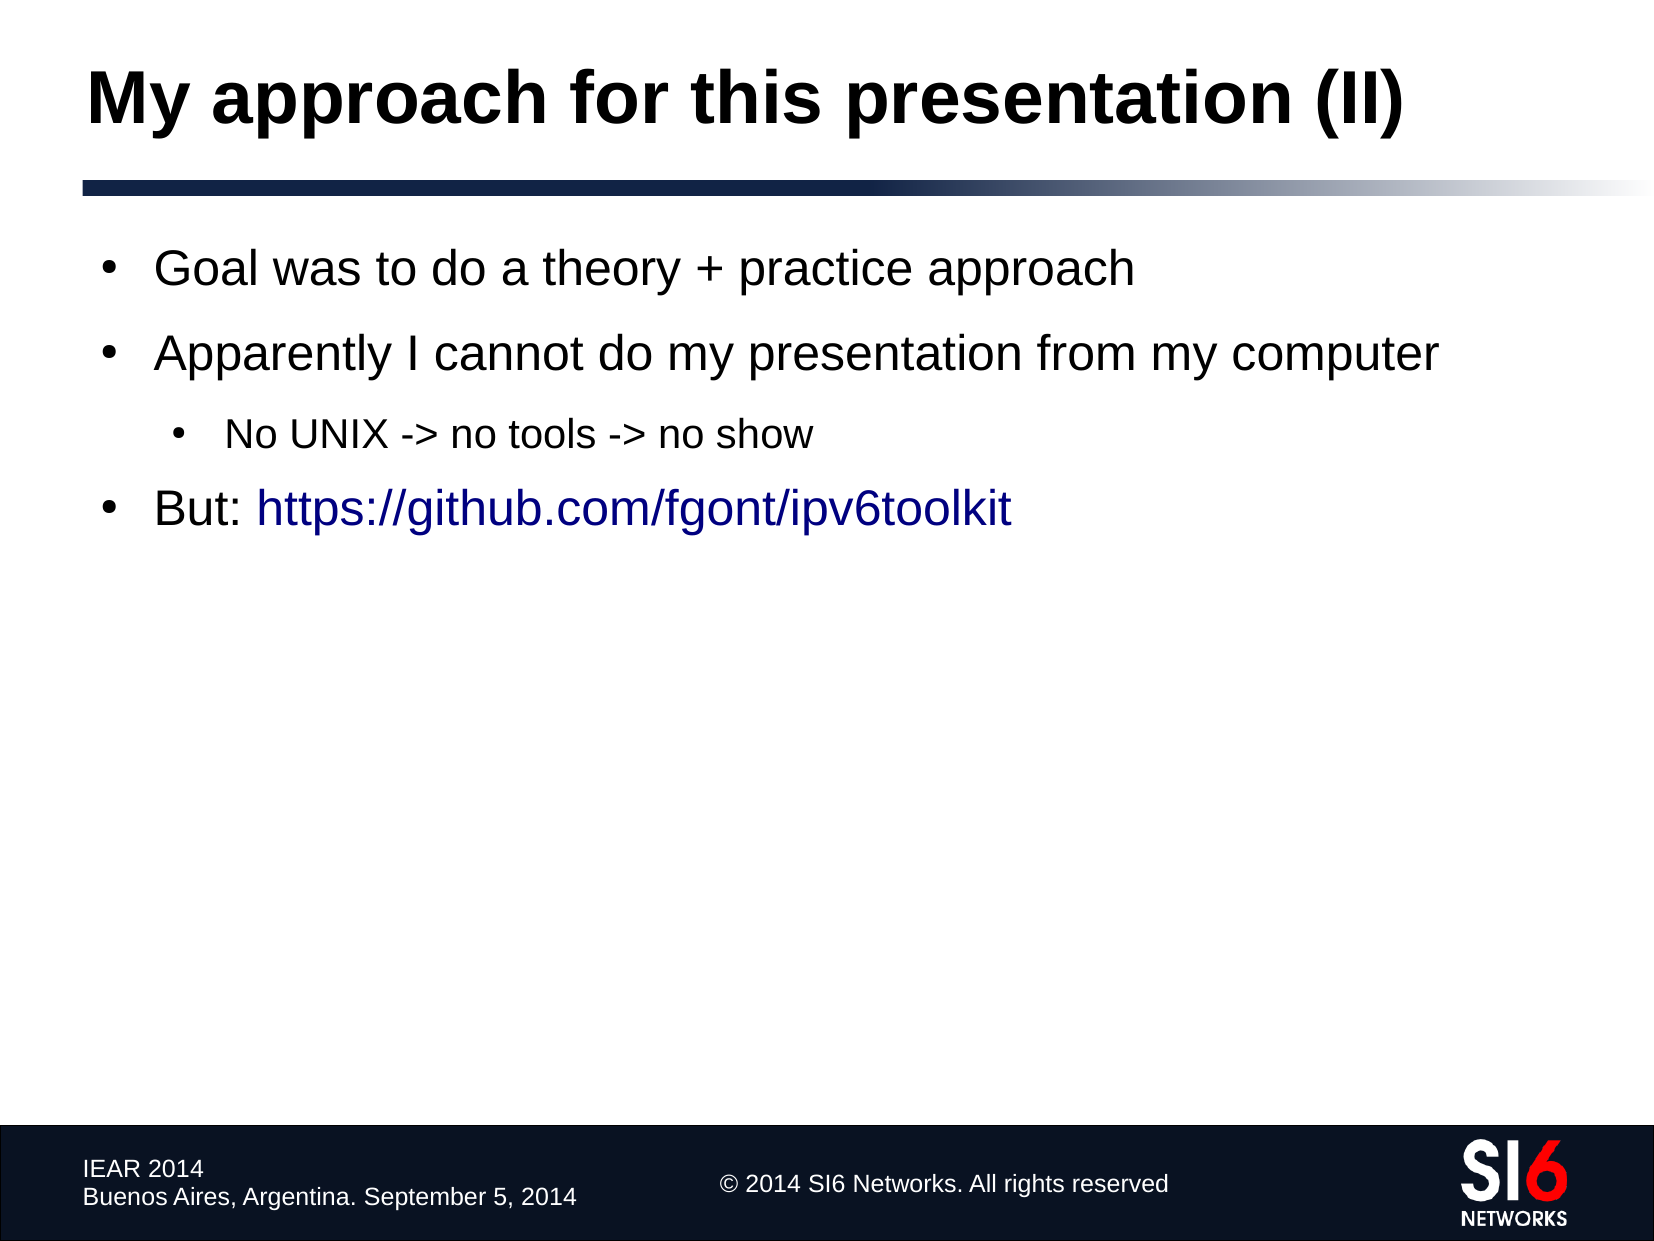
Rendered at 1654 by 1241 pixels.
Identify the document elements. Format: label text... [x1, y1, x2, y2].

list Goal was to do a theory + practice approach Apparently I cannot do my presentation from my computer No UNIX -> no tools -> no show But: https://github.com/fgont/ipv6toolkit [82, 240, 1571, 1059]
title My approach for this presentation (II) [86, 30, 1576, 166]
picture [1461, 1139, 1567, 1226]
